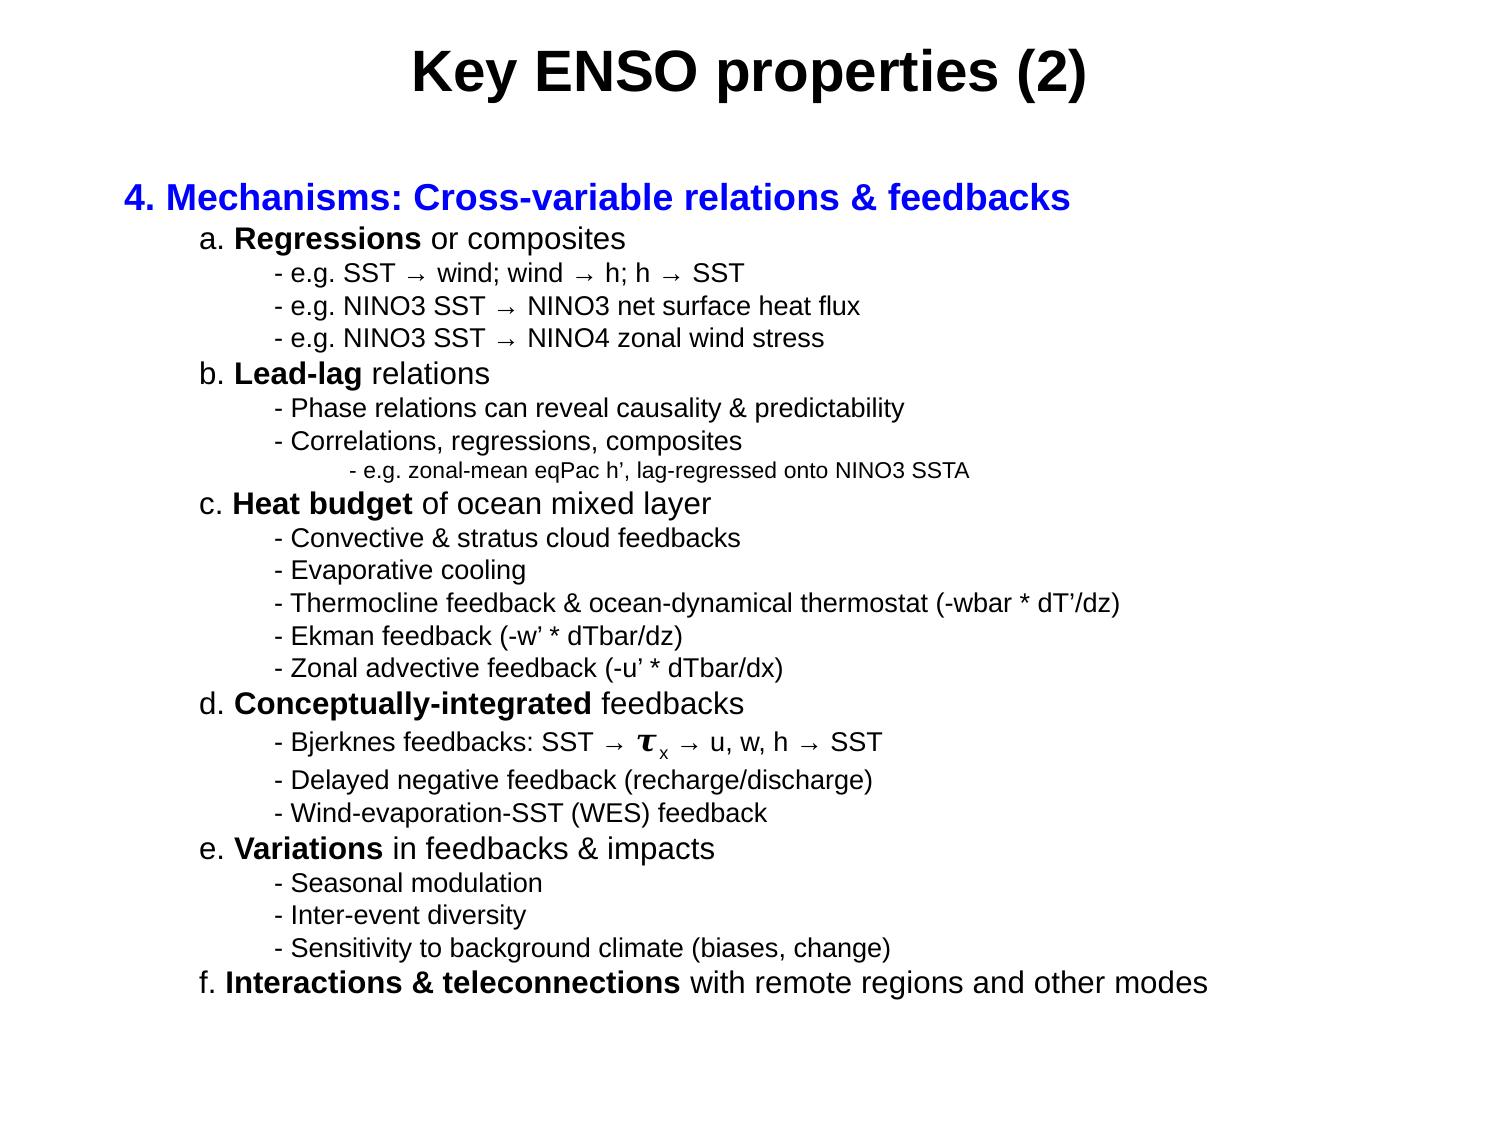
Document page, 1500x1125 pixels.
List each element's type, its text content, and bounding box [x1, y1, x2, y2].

text_box Key ENSO properties (2) [25, 25, 1475, 111]
text_box 4. Mechanisms: Cross-variable relations & feedbacks a. Regressions or composites - e.g. SST → wind; wind → h; h → SST - e.g. NINO3 SST → NINO3 net surface heat flux - e.g. NINO3 SST → NINO4 zonal wind stress b. Lead-lag relations - Phase relations can reveal causality & predictability - Correlations, regressions, composites - e.g. zonal-mean eqPac h’, lag-regressed onto NINO3 SSTA c. Heat budget of ocean mixed layer - Convective & stratus cloud feedbacks - Evaporative cooling - Thermocline feedback & ocean-dynamical thermostat (-wbar * dT’/dz) - Ekman feedback (-w’ * dTbar/dz) - Zonal advective feedback (-u’ * dTbar/dx) d. Conceptually-integrated feedbacks - Bjerknes feedbacks: SST → 𝝉x → u, w, h → SST - Delayed negative feedback (recharge/discharge) - Wind-evaporation-SST (WES) feedback e. Variations in feedbacks & impacts - Seasonal modulation - Inter-event diversity - Sensitivity to background climate (biases, change) f. Interactions & teleconnections with remote regions and other modes [109, 165, 1455, 1115]
